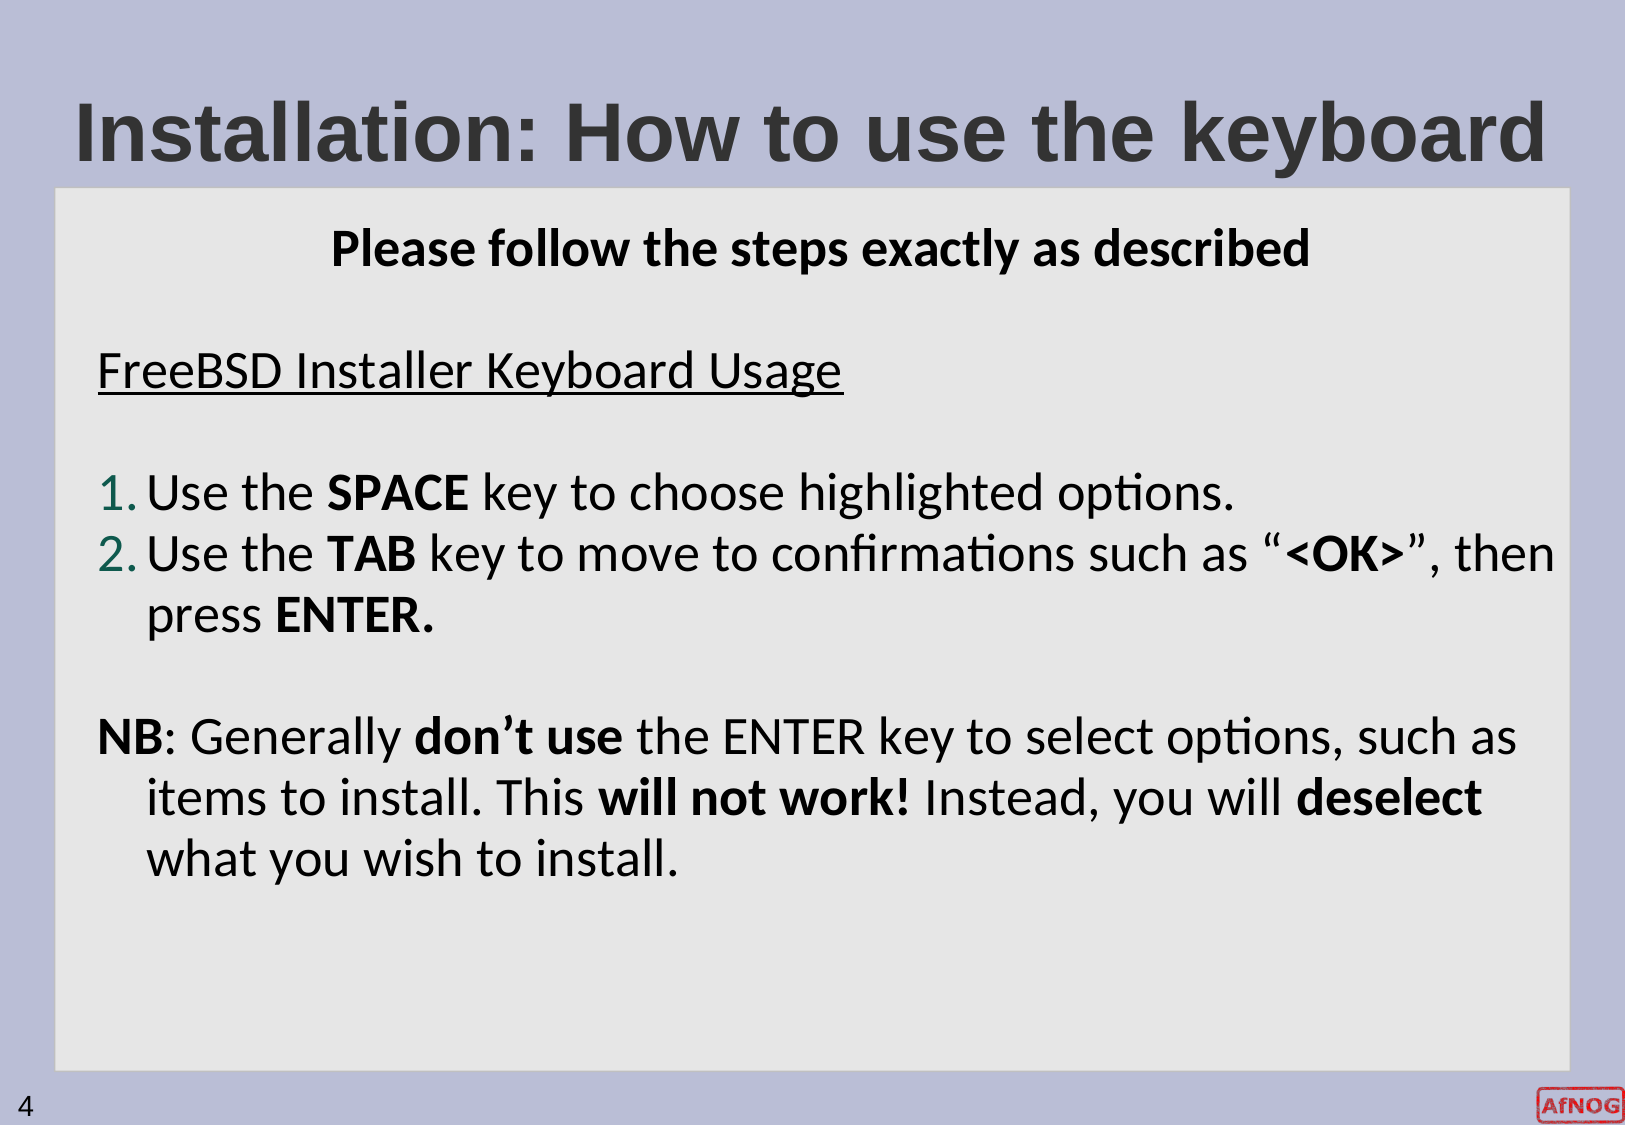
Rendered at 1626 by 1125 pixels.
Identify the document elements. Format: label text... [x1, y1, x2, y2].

text_box Installation: How to use the keyboard [54, 44, 1571, 215]
text_box Please follow the steps exactly as described FreeBSD Installer Keyboard Usage Use the SPACE key to choose highlighted options. Use the TAB key to move to confirmations such as “<OK>”, then press ENTER. NB: Generally don’t use the ENTER key to select options, such as items to install. This will not work! Instead, you will deselect what you wish to install. [82, 214, 1560, 1045]
picture [1535, 1085, 1626, 1125]
